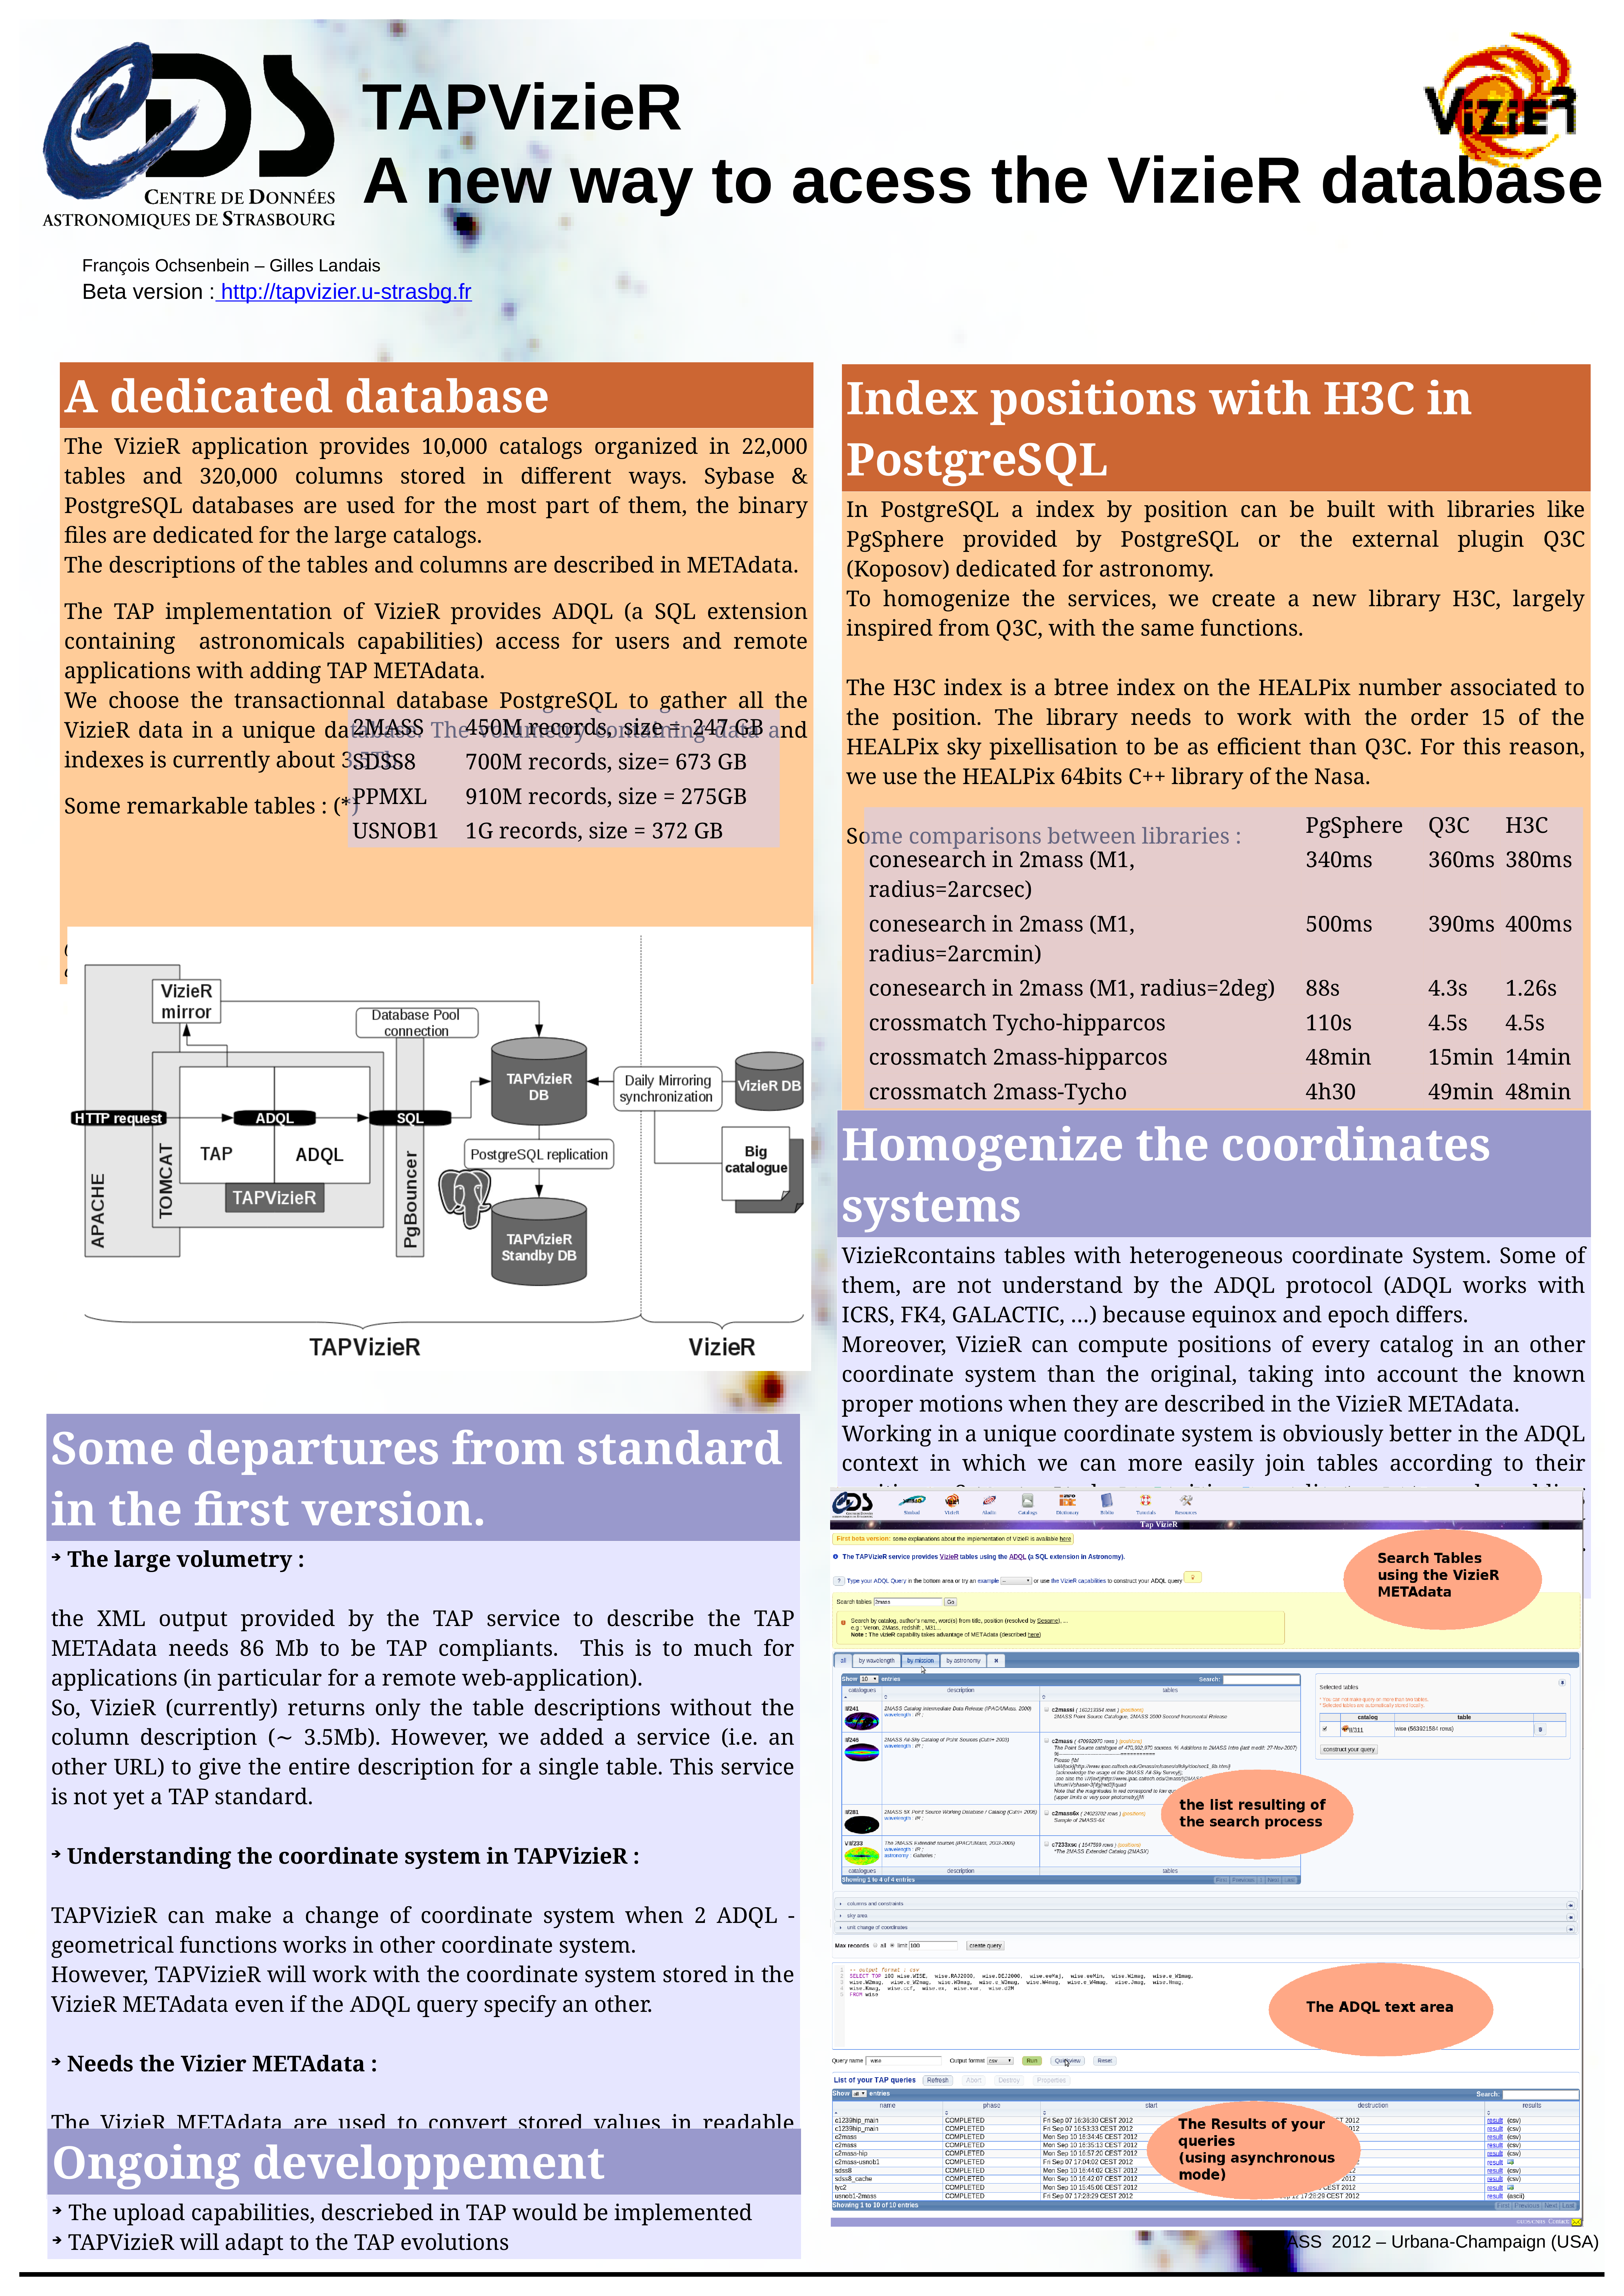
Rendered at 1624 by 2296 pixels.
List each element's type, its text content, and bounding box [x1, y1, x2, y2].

table_cell 400ms [1501, 906, 1583, 970]
table_cell 49min [1424, 1074, 1501, 1108]
table_cell conesearch in 2mass (M1, radius=2arcmin) [864, 906, 1301, 970]
table_header Homogenize the coordinates systems [837, 1110, 1591, 1237]
table_cell 14min [1501, 1039, 1583, 1074]
table_cell 4.3s [1424, 970, 1501, 1005]
table_cell 48min [1301, 1039, 1424, 1074]
table_cell 15min [1424, 1039, 1501, 1074]
table_cell The large volumetry : the XML output provided by the TAP service to describe the TAP METAdata needs 86 Mb to be TAP compliants. This is to much for applications (in particular for a remote web-application). So, VizieR (currently) returns only the table descriptions without the column description (∼ 3.5Mb). However, we added a service (i.e. an other URL) to give the entire description for a single table. This service is not yet a TAP standard. Understanding the coordinate system in TAPVizieR : TAPVizieR can make a change of coordinate system when 2 ADQL - geometrical functions works in other coordinate system. However, TAPVizieR will work with the coordinate system stored in the VizieR METAdata even if the ADQL query specify an other. Needs the Vizier METAdata : The VizieR METAdata are used to convert stored values in readable values or to give a list of tables with a non standard URL (/search) to accept positions indexed in the Vizier METAdata. [46, 1541, 800, 2199]
table_cell 88s [1301, 970, 1424, 1005]
table_cell The VizieR application provides 10,000 catalogs organized in 22,000 tables and 320,000 columns stored in different ways. Sybase & PostgreSQL databases are used for the most part of them, the binary files are dedicated for the large catalogs. The descriptions of the tables and columns are described in METAdata. The TAP implementation of VizieR provides ADQL (a SQL extension containing astronomicals capabilities) access for users and remote applications with adding TAP METAdata. We choose the transactionnal database PostgreSQL to gather all the VizieR data in a unique database. The volumetry containing data and indexes is currently about 3.5Tb. Some remarkable tables : (*) (*) The size number takes in account the storage in a PostgreSQL database of the couple data+index [60, 428, 813, 984]
table_cell crossmatch 2mass-hipparcos [864, 1039, 1301, 1074]
table_cell 48min [1501, 1074, 1583, 1108]
picture [19, 19, 1605, 2277]
table_cell 500ms [1301, 906, 1424, 970]
table_header Ongoing developpement [47, 2129, 801, 2195]
table_cell conesearch in 2mass (M1, radius=2arcsec) [864, 842, 1301, 906]
table_cell conesearch in 2mass (M1, radius=2deg) [864, 970, 1301, 1005]
table_cell 4.5s [1501, 1005, 1583, 1039]
table_header 450M records, size = 247 GB [461, 709, 780, 744]
table_cell USNOB1 [348, 813, 461, 848]
table_cell 340ms [1301, 842, 1424, 906]
table_cell 910M records, size = 275GB [461, 778, 780, 813]
table_cell The upload capabilities, descriebed in TAP would be implemented TAPVizieR will adapt to the TAP evolutions [47, 2195, 801, 2259]
table_cell 4.5s [1424, 1005, 1501, 1039]
table_cell 380ms [1501, 842, 1583, 906]
table_header PgSphere [1301, 807, 1424, 842]
table_header Index positions with H3C in PostgreSQL [842, 364, 1591, 491]
table_header A dedicated database [60, 362, 813, 428]
table_cell 4h30 [1301, 1074, 1424, 1108]
table_header Some departures from standard in the first version. [46, 1414, 800, 1541]
table_header 2MASS [348, 709, 461, 744]
table_cell 110s [1301, 1005, 1424, 1039]
table_cell 1G records, size = 372 GB [461, 813, 780, 848]
table_cell SDSS8 [348, 744, 461, 778]
table_cell In PostgreSQL a index by position can be built with libraries like PgSphere provided by PostgreSQL or the external plugin Q3C (Koposov) dedicated for astronomy. To homogenize the services, we create a new library H3C, largely inspired from Q3C, with the same functions. The H3C index is a btree index on the HEALPix number associated to the position. The library needs to work with the order 15 of the HEALPix sky pixellisation to be as efficient than Q3C. For this reason, we use the HEALPix 64bits C++ library of the Nasa. Some comparisons between libraries : Comparisons of the positional indexation applied to hipparcos (~100K records), Tycho (~2.5M records) and 2mass (~450M records) catalogues. Tests performed on the same Linux computer (99G RAM) using aPostgreSQL (version 9.1) database. The cache disk was deleted before each test. [842, 492, 1591, 1110]
table_header H3C [1501, 807, 1583, 842]
text_box TAPVizieR A new way to acess the VizieR database [357, 68, 1622, 242]
table_cell crossmatch Tycho-hipparcos [864, 1005, 1301, 1039]
text_box Beta version : http://tapvizier.u-strasbg.fr [77, 277, 541, 309]
table_cell 1.26s [1501, 970, 1583, 1005]
table_cell VizieRcontains tables with heterogeneous coordinate System. Some of them, are not understand by the ADQL protocol (ADQL works with ICRS, FK4, GALACTIC, …) because equinox and epoch differs. Moreover, VizieR can compute positions of every catalog in an other coordinate system than the original, taking into account the known proper motions when they are described in the VizieR METAdata. Working in a unique coordinate system is obviously better in the ADQL context in which we can more easily join tables according to their positions. So, we are homogenizing coordinate systems by adding position in ICRS for each tables. This re-ingestion of tables creates new columns ( ra.icrs, de.icrs), computed at the epoch J2000 if proper motions are known. [837, 1238, 1591, 1599]
text_box François Ochsenbein – Gilles Landais [77, 253, 606, 280]
table_cell 360ms [1424, 842, 1501, 906]
text_box ADASS 2012 – Urbana-Champaign (USA) [801, 2229, 1605, 2256]
table_cell 390ms [1424, 906, 1501, 970]
table_cell PPMXL [348, 778, 461, 813]
table_cell crossmatch 2mass-Tycho [864, 1074, 1301, 1108]
table_header Q3C [1424, 807, 1501, 842]
table_header [864, 807, 1301, 842]
table_cell 700M records, size= 673 GB [461, 744, 780, 778]
